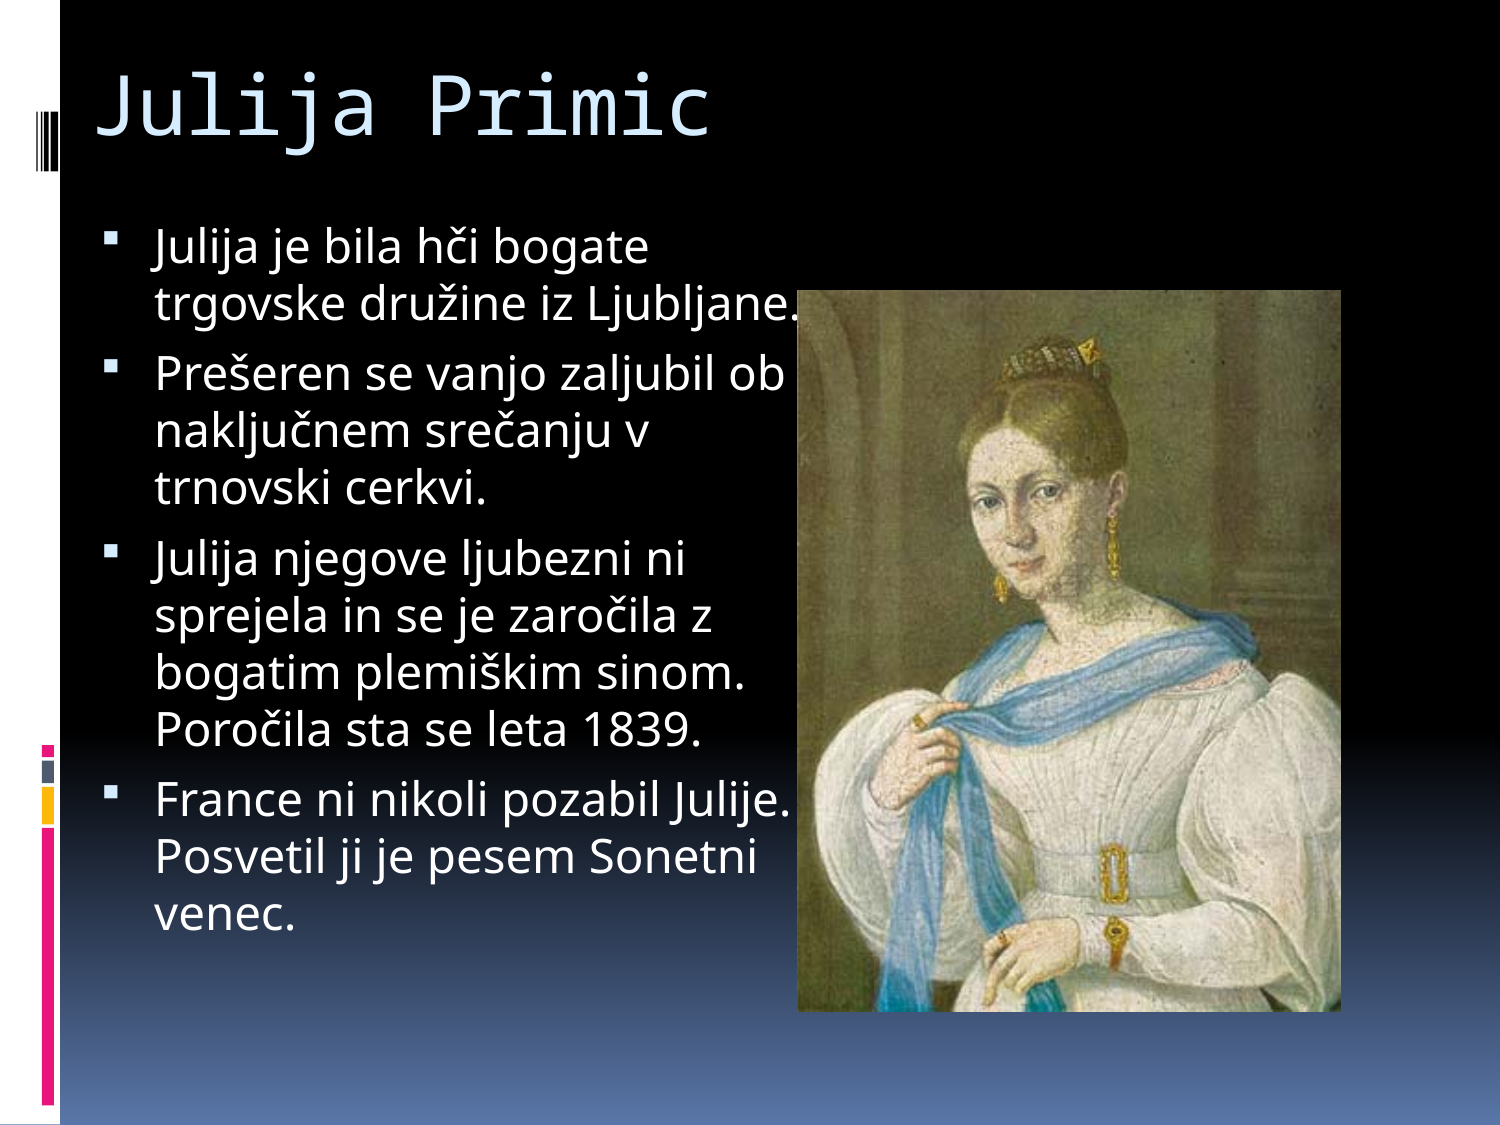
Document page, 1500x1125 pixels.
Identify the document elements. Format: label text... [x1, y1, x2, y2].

title Julija Primic [75, 45, 1425, 233]
list Julija je bila hči bogate trgovske družine iz Ljubljane. Prešeren se vanjo zaljubil ob naključnem srečanju v trnovski cerkvi. Julija njegove ljubezni ni sprejela in se je zaročila z bogatim plemiškim sinom. Poročila sta se leta 1839. France ni nikoli pozabil Julije. Posvetil ji je pesem Sonetni venec. [75, 208, 821, 964]
picture [797, 290, 1341, 1012]
